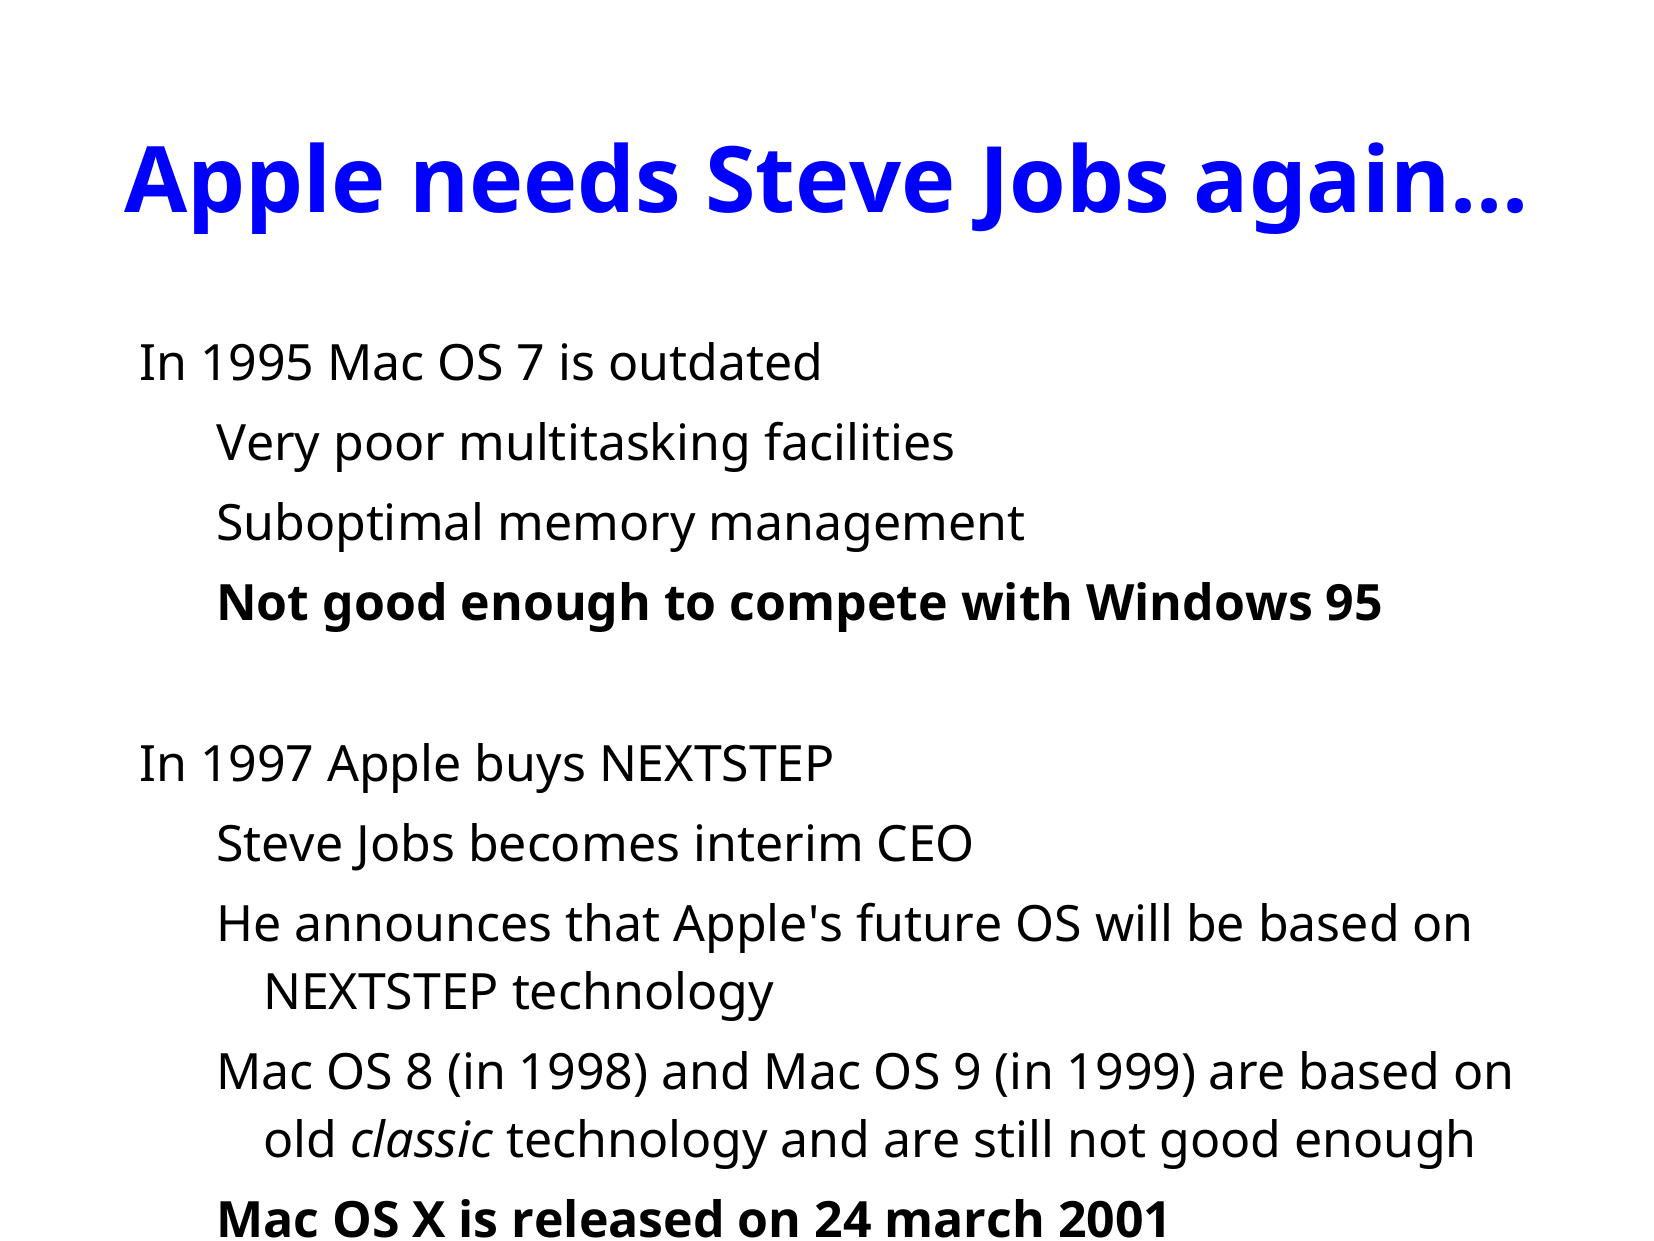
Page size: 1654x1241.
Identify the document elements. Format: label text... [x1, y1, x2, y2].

list In 1995 Mac OS 7 is outdated Very poor multitasking facilities Suboptimal memory management Not good enough to compete with Windows 95 In 1997 Apple buys NEXTSTEP Steve Jobs becomes interim CEO He announces that Apple's future OS will be based on NEXTSTEP technology Mac OS 8 (in 1998) and Mac OS 9 (in 1999) are based on old classic technology and are still not good enough Mac OS X is released on 24 march 2001 [121, 327, 1534, 1151]
title Apple needs Steve Jobs again... [121, 73, 1534, 281]
